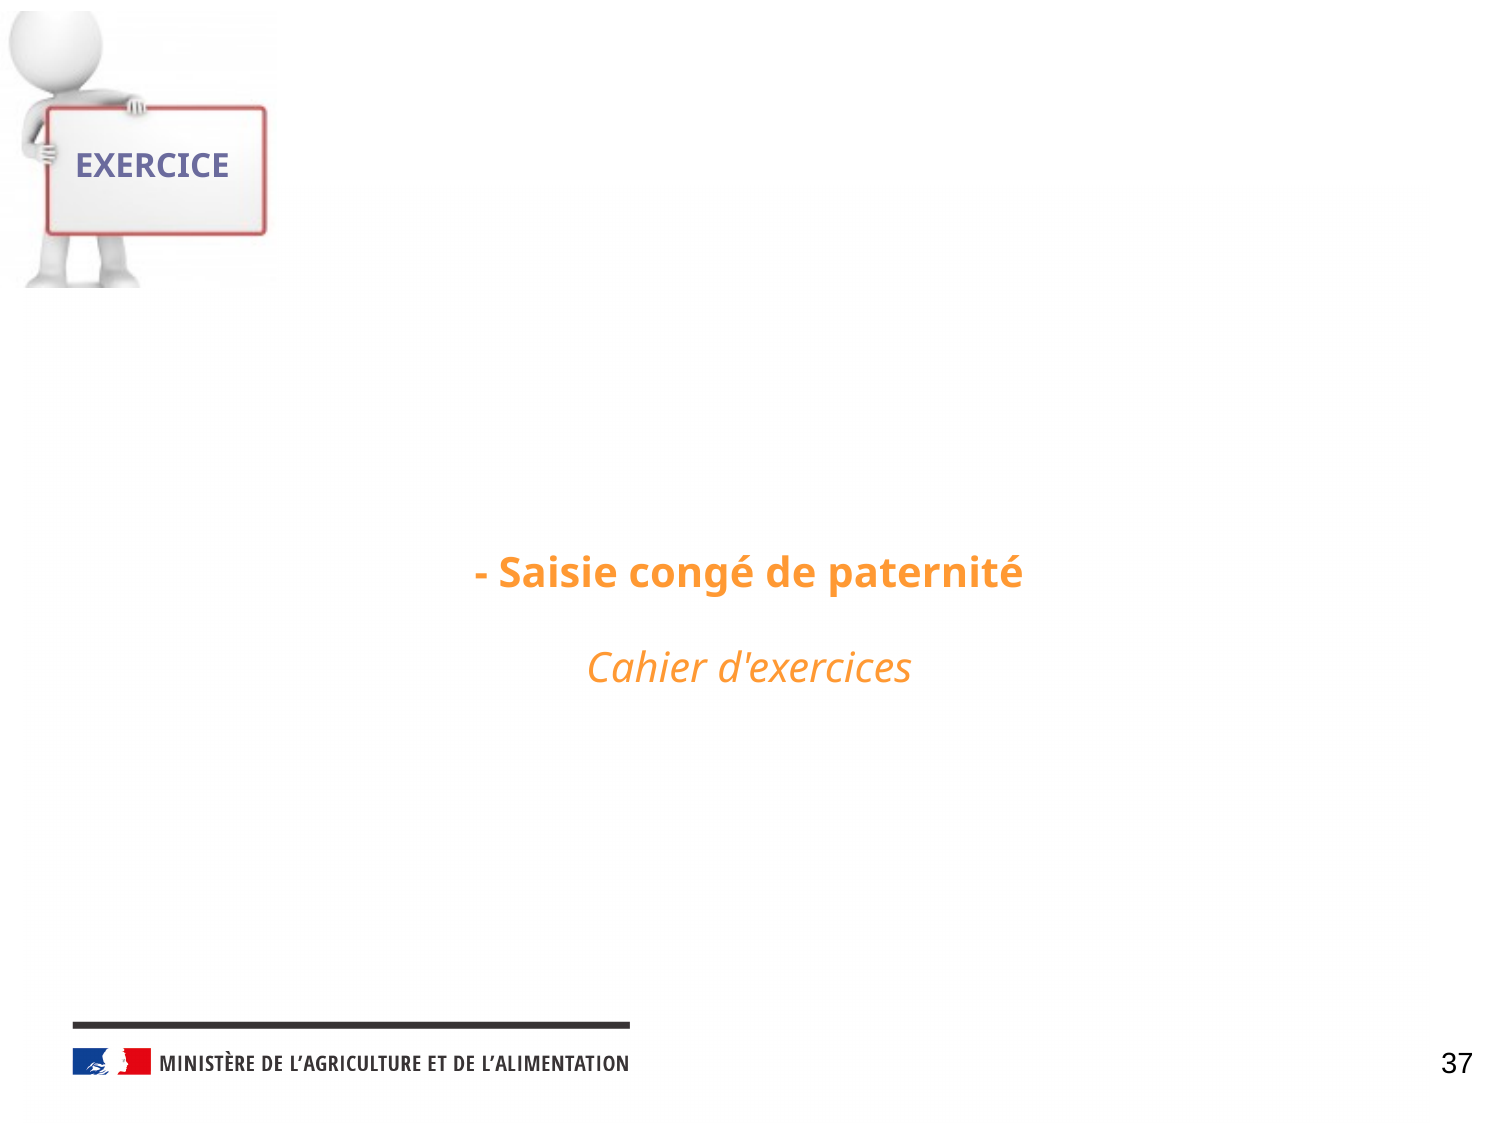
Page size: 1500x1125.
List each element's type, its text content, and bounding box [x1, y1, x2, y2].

text_box - Saisie congé de paternité Cahier d'exercices [0, 538, 1499, 703]
picture [23, 703, 1430, 1123]
text_box Exercice [28, 137, 277, 231]
picture [0, 11, 1430, 538]
